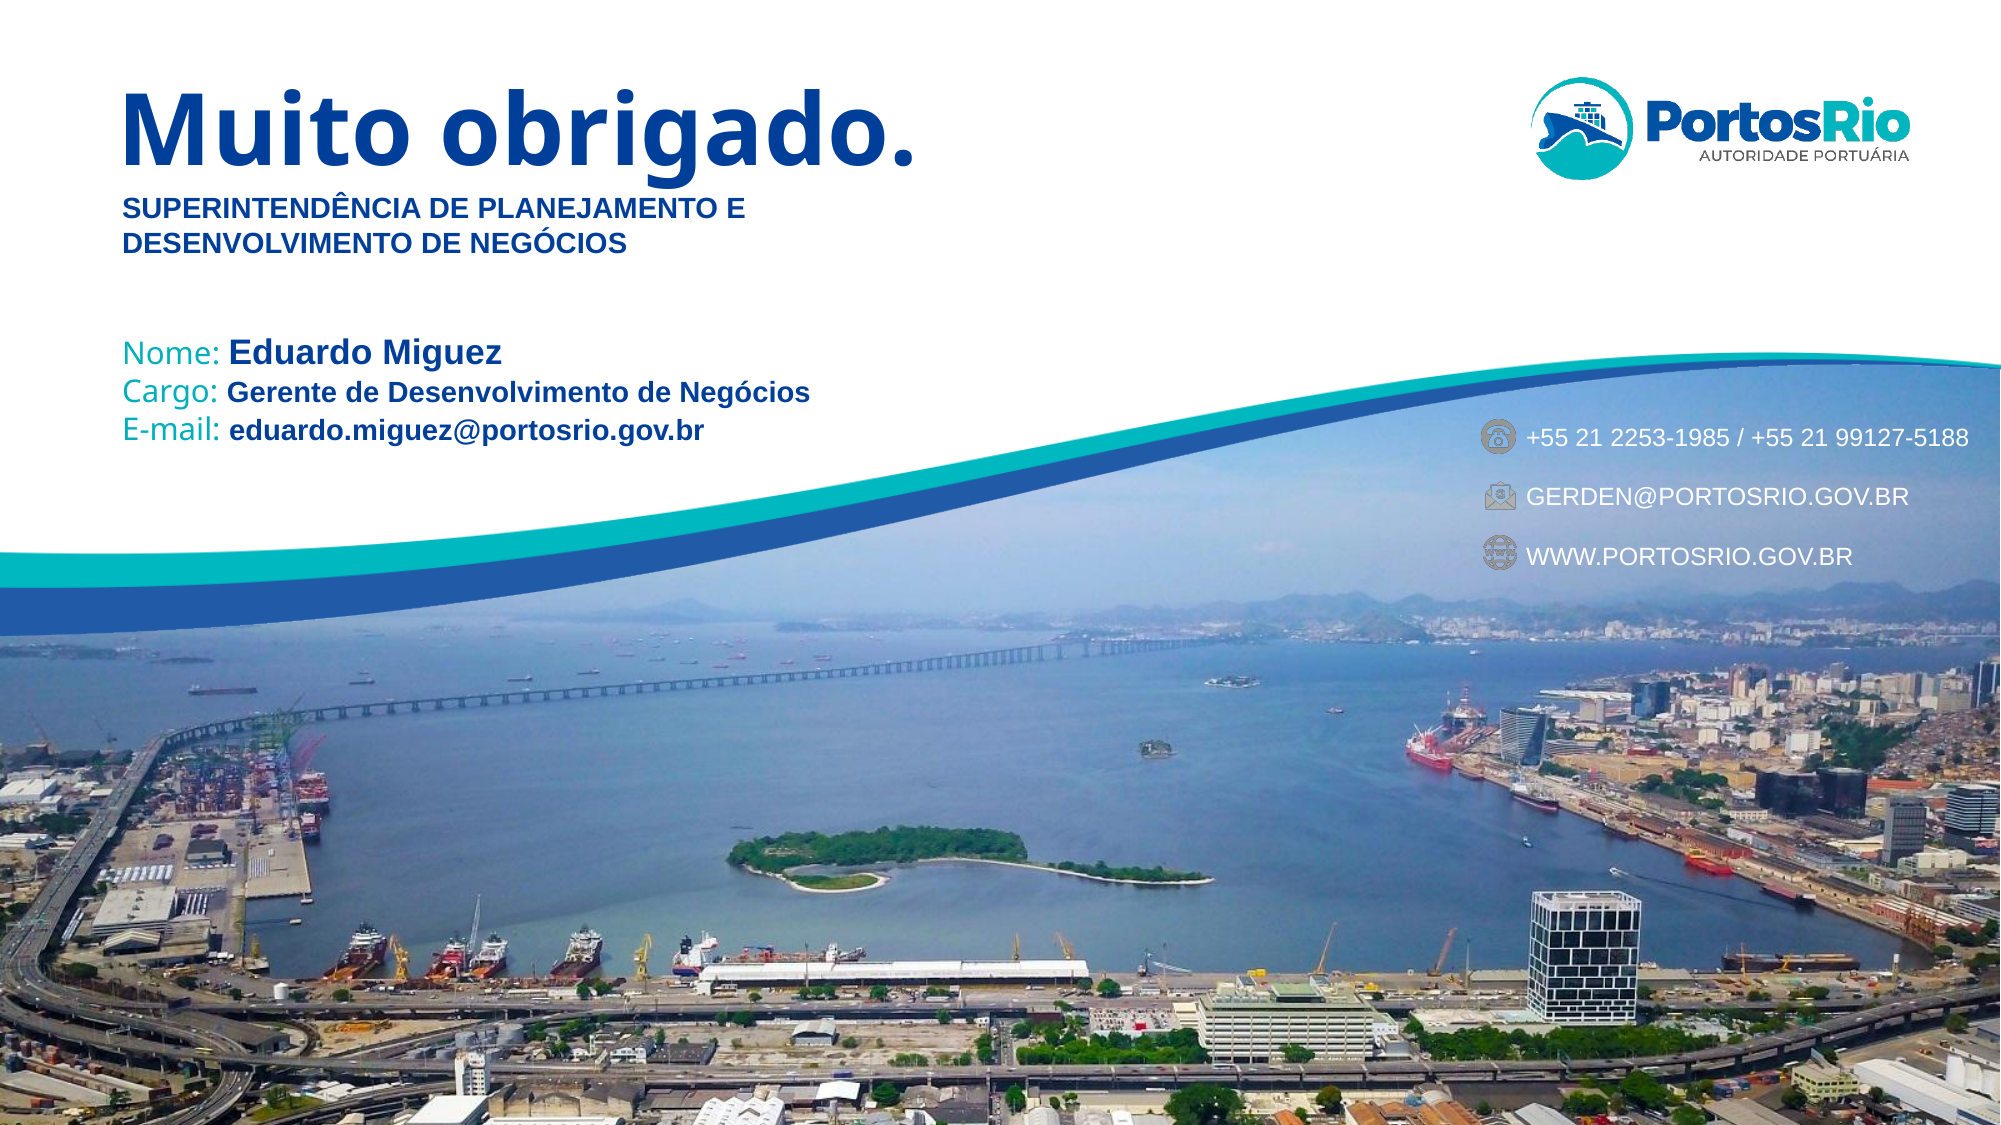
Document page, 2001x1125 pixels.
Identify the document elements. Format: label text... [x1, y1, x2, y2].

text_box SUPERINTENDÊNCIA DE PLANEJAMENTO E DESENVOLVIMENTO DE NEGÓCIOS Negóc Nome: Eduardo Miguez Cargo: Gerente de Desenvolvimento de Negócios E-mail: eduardo.miguez@portosrio.gov.br [107, 194, 979, 454]
picture [0, 52, 2001, 1125]
text_box +55 21 2253-1985 / +55 21 99127-5188 GERDEN@PORTOSRIO.GOV.BR WWW.PORTOSRIO.GOV.BR [1511, 413, 2000, 581]
text_box Muito obrigado. [0, 58, 1139, 194]
